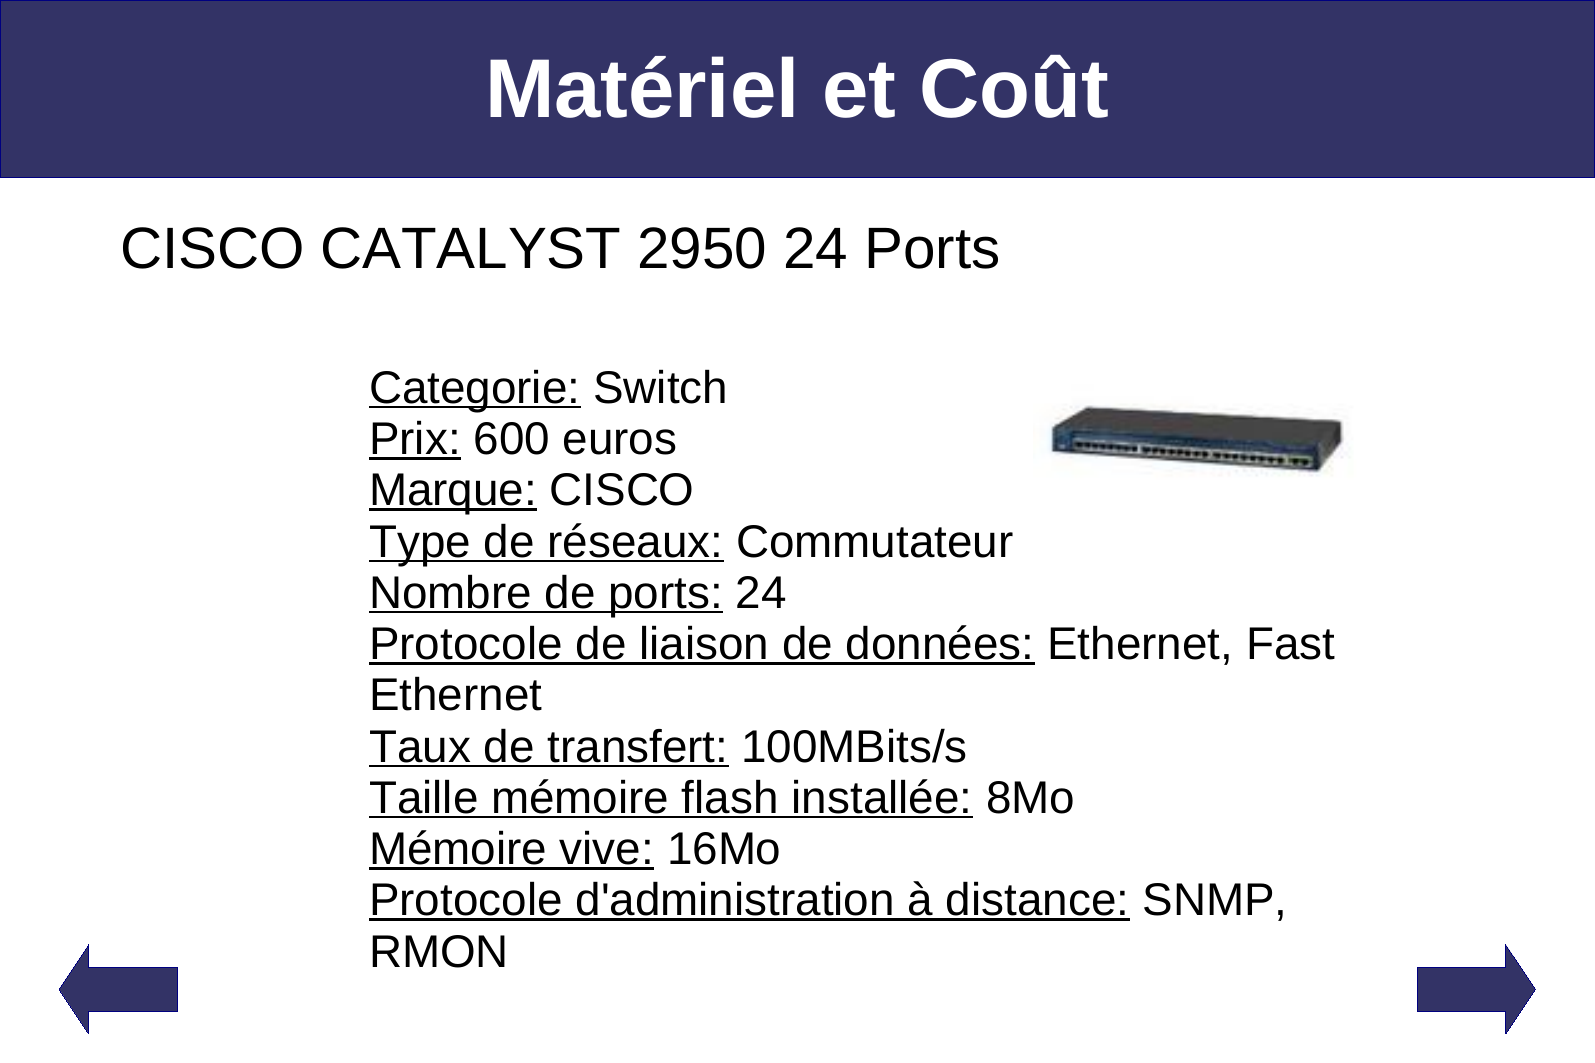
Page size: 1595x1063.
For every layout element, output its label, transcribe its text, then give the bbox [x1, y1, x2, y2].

text_box CISCO CATALYST 2950 24 Ports [105, 207, 857, 296]
picture [1033, 295, 1359, 591]
text_box Matériel et Coût [0, 0, 1595, 178]
text_box [59, 944, 178, 1034]
text_box Categorie: Switch Prix: 600 euros Marque: CISCO Type de réseaux: Commutateur Nombre de ports: 24 Protocole de liaison de données: Ethernet, Fast Ethernet Taux de transfert: 100MBits/s Taille mémoire flash installée: 8Mo Mémoire vive: 16Mo Protocole d'administration à distance: SNMP, RMON [354, 354, 1359, 940]
text_box [1417, 944, 1536, 1034]
